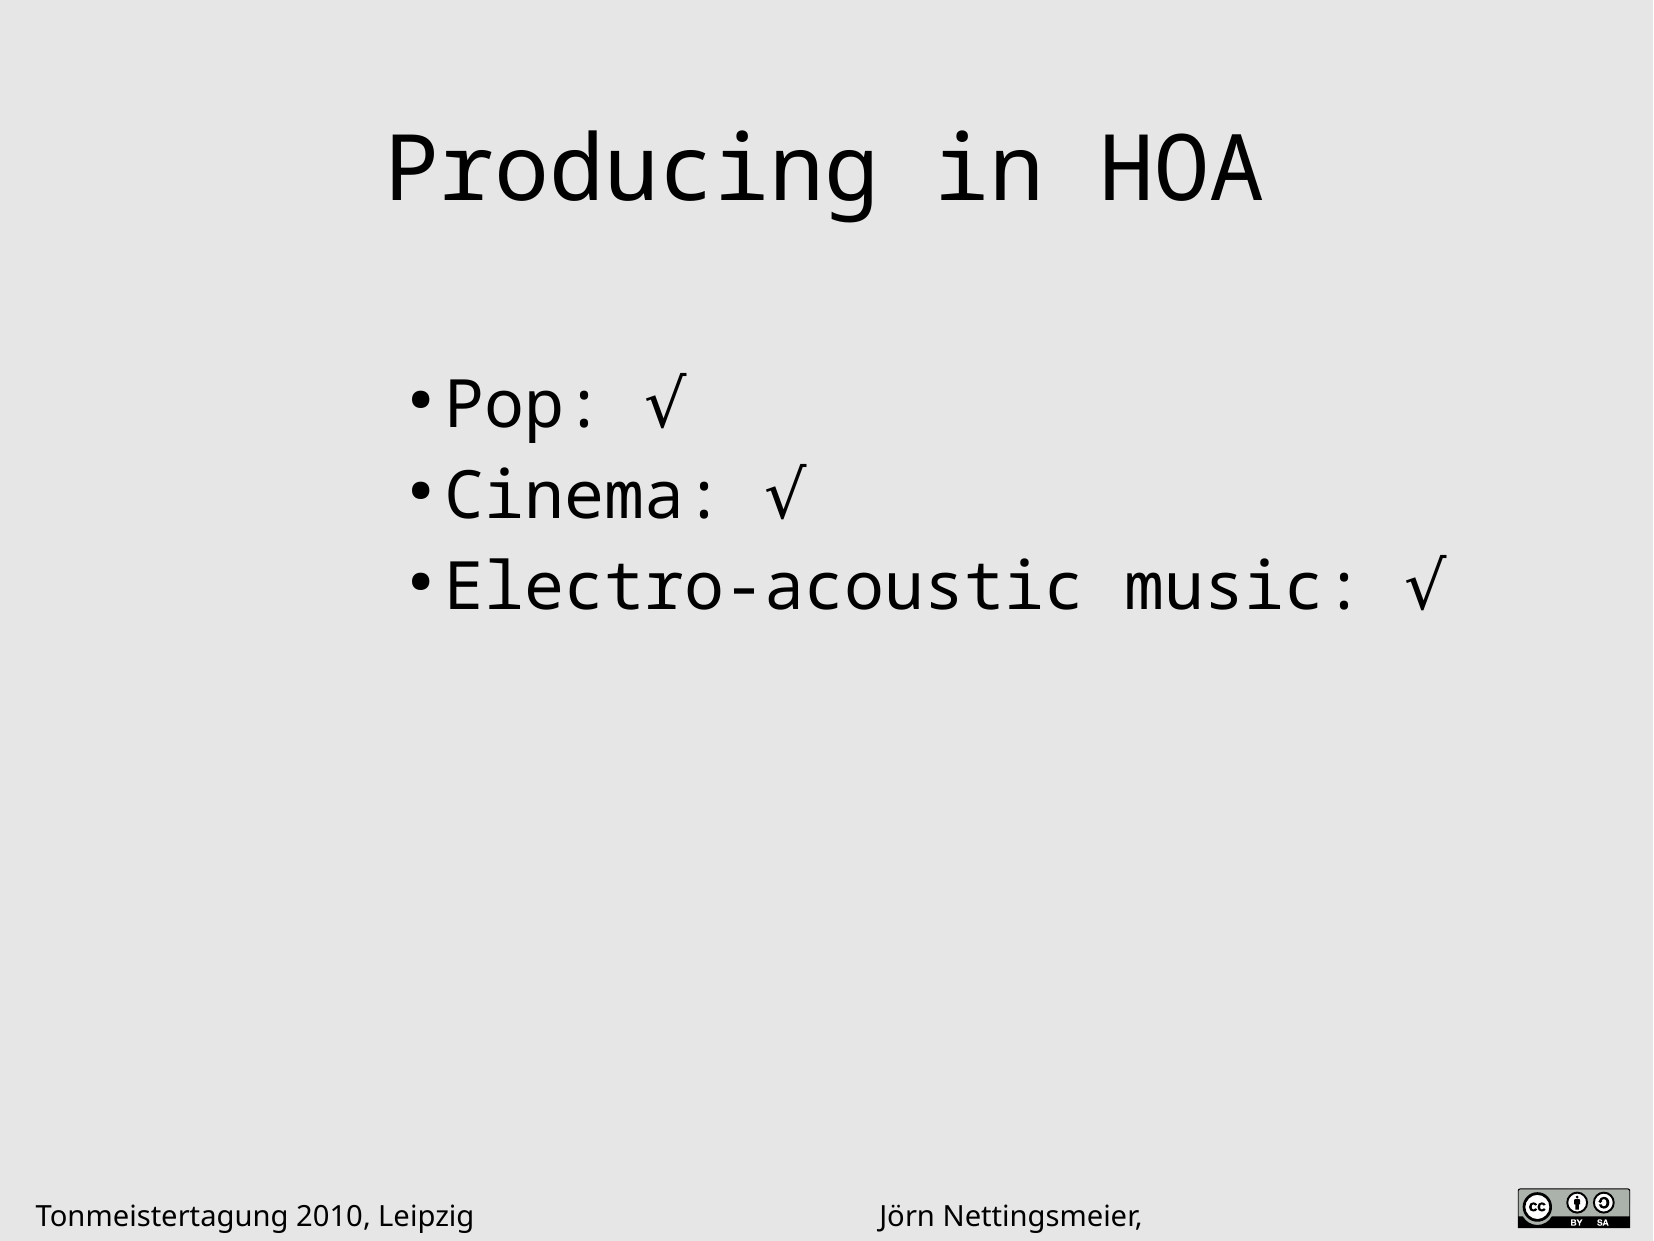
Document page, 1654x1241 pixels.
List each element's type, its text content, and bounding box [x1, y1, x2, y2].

text_box Pop: √ Cinema: √ Electro-acoustic music: √ [75, 258, 1576, 663]
title Producing in HOA [37, 37, 1613, 292]
